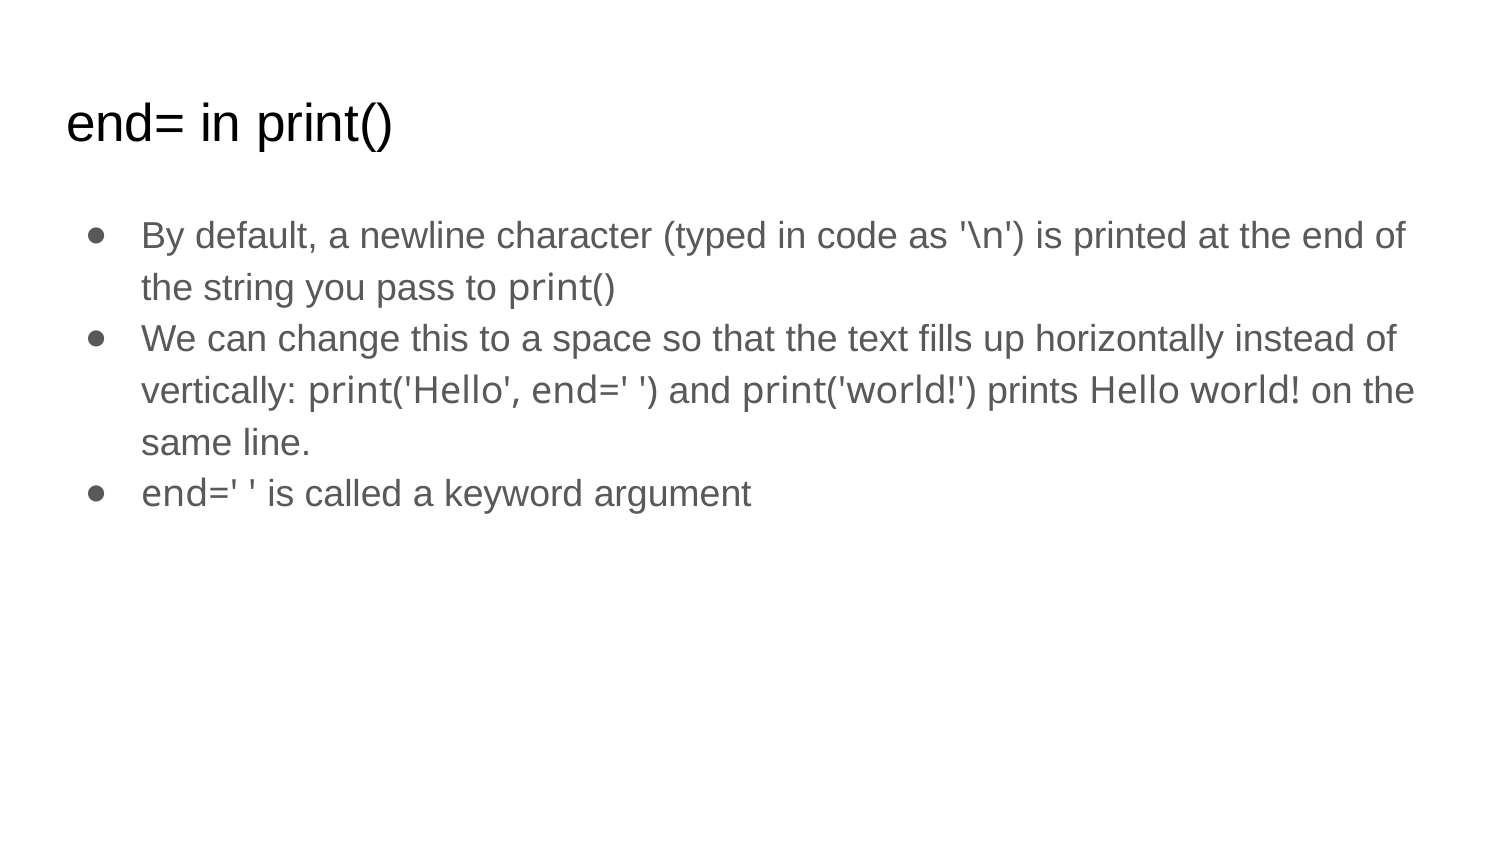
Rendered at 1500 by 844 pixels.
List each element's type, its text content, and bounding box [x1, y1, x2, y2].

list By default, a newline character (typed in code as '\n') is printed at the end of the string you pass to print() We can change this to a space so that the text fills up horizontally instead of vertically: print('Hello', end=' ') and print('world!') prints Hello world! on the same line. end=' ' is called a keyword argument [51, 189, 1449, 750]
title end= in print() [51, 72, 1449, 167]
